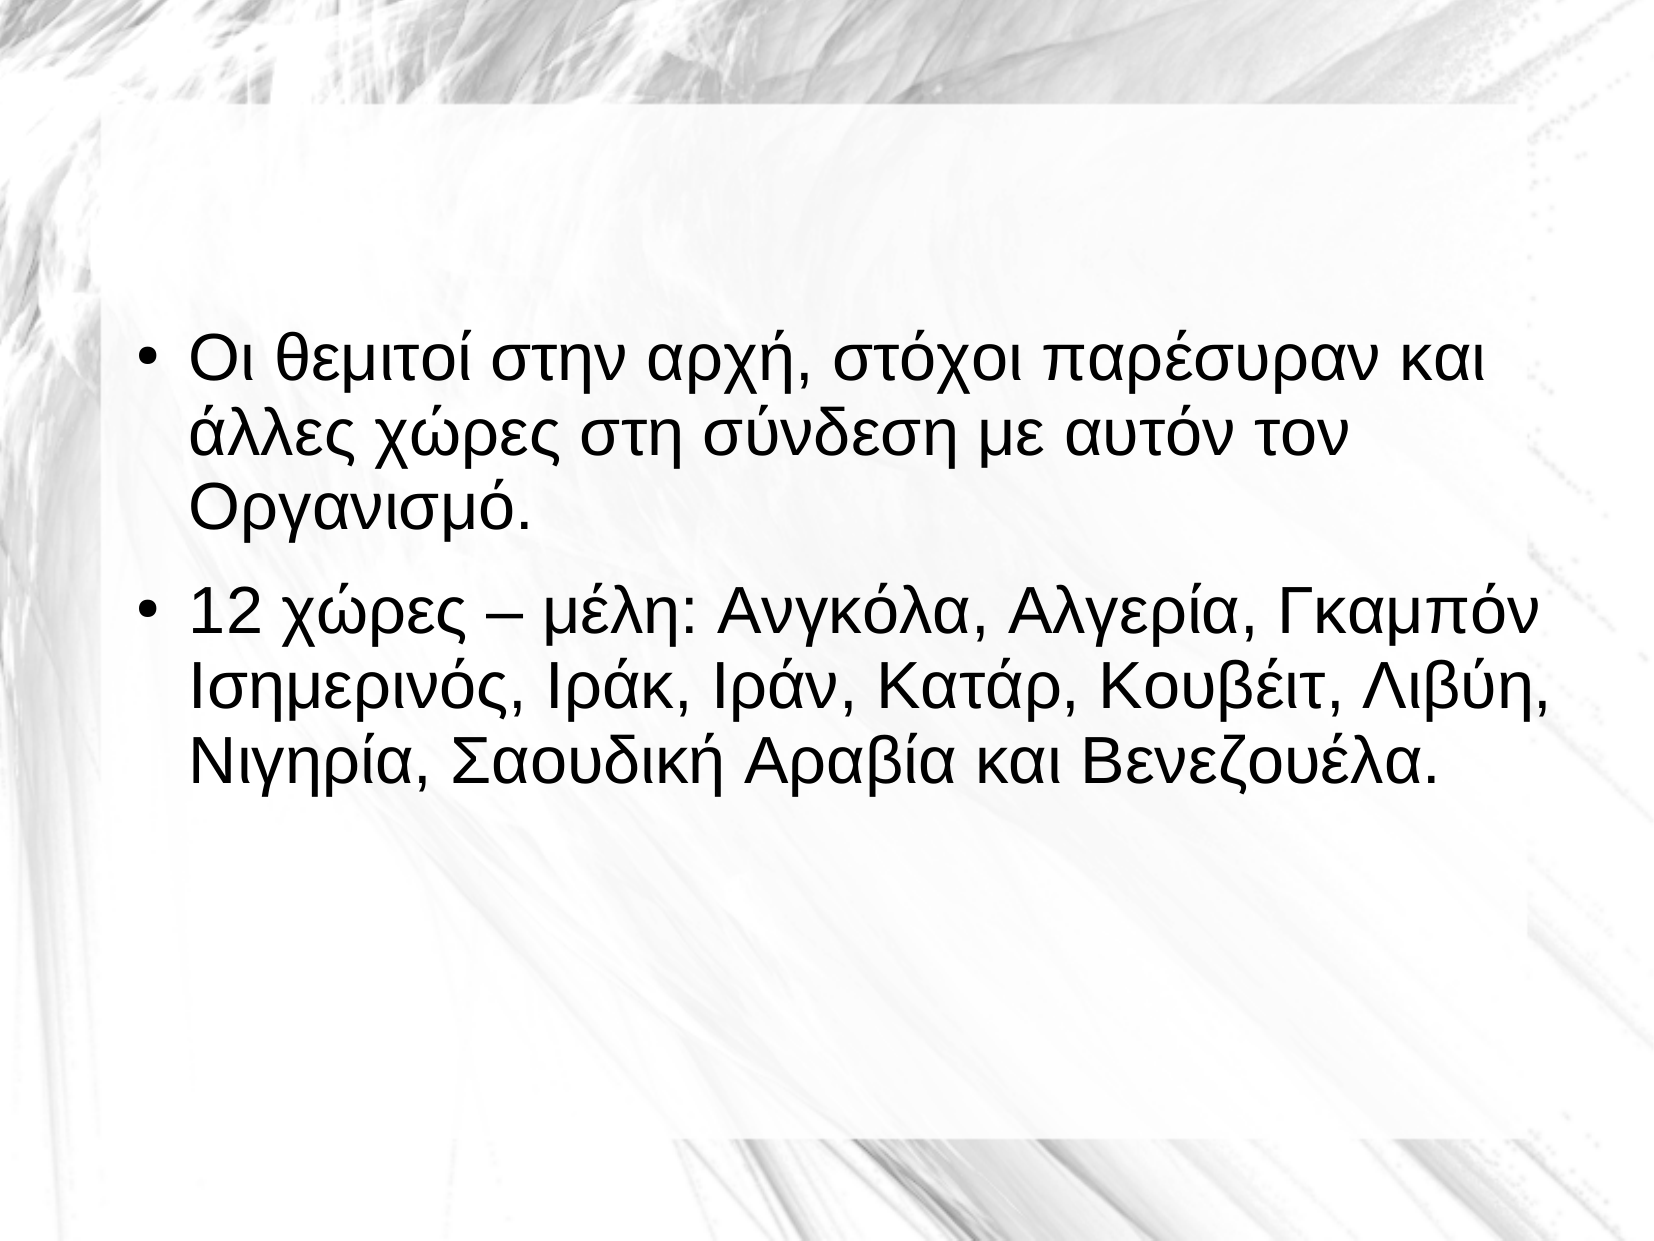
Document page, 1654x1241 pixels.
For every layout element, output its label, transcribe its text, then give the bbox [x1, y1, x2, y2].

list Οι θεμιτοί στην αρχή, στόχοι παρέσυραν και άλλες χώρες στη σύνδεση με αυτόν τον Οργανισμό. 12 χώρες – μέλη: Ανγκόλα, Αλγερία, Γκαμπόν Ισημερινός, Ιράκ, Ιράν, Κατάρ, Κουβέιτ, Λιβύη, Νιγηρία, Σαουδική Αραβία και Βενεζουέλα. [118, 319, 1571, 945]
picture [0, 0, 1654, 1241]
